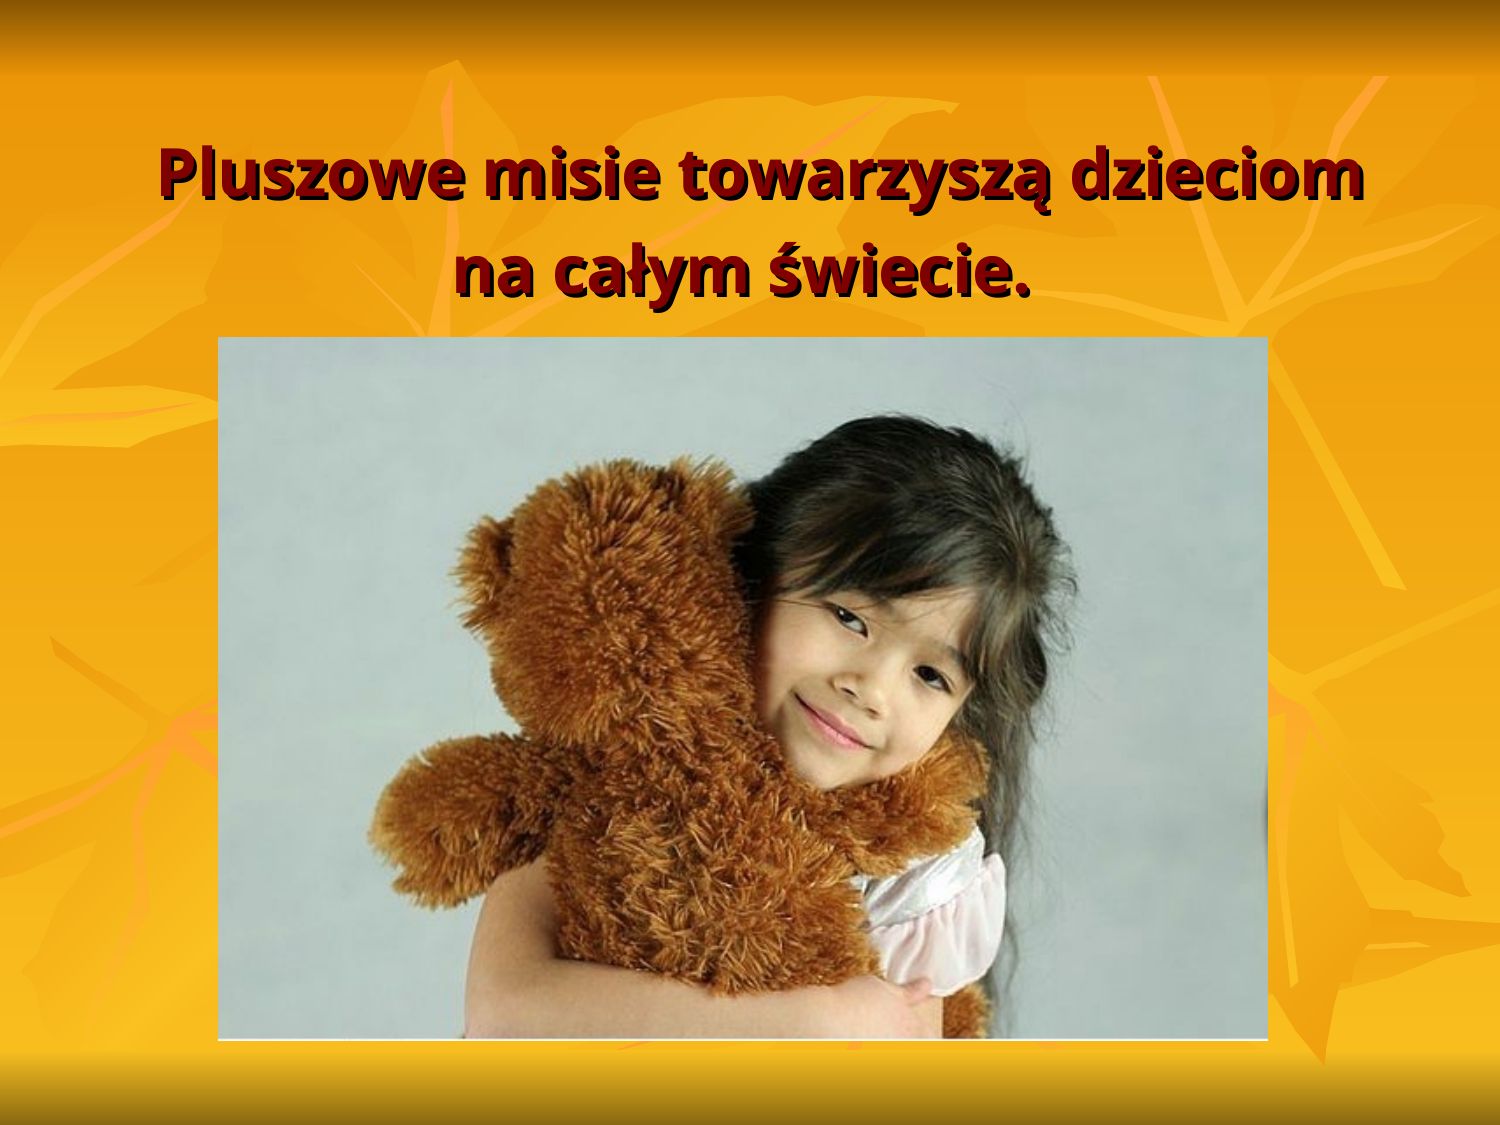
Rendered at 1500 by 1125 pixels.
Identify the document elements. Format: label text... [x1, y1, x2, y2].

title Pluszowe misie towarzyszą dzieciom na całym świecie. [76, 78, 1427, 362]
picture [218, 337, 1268, 1041]
